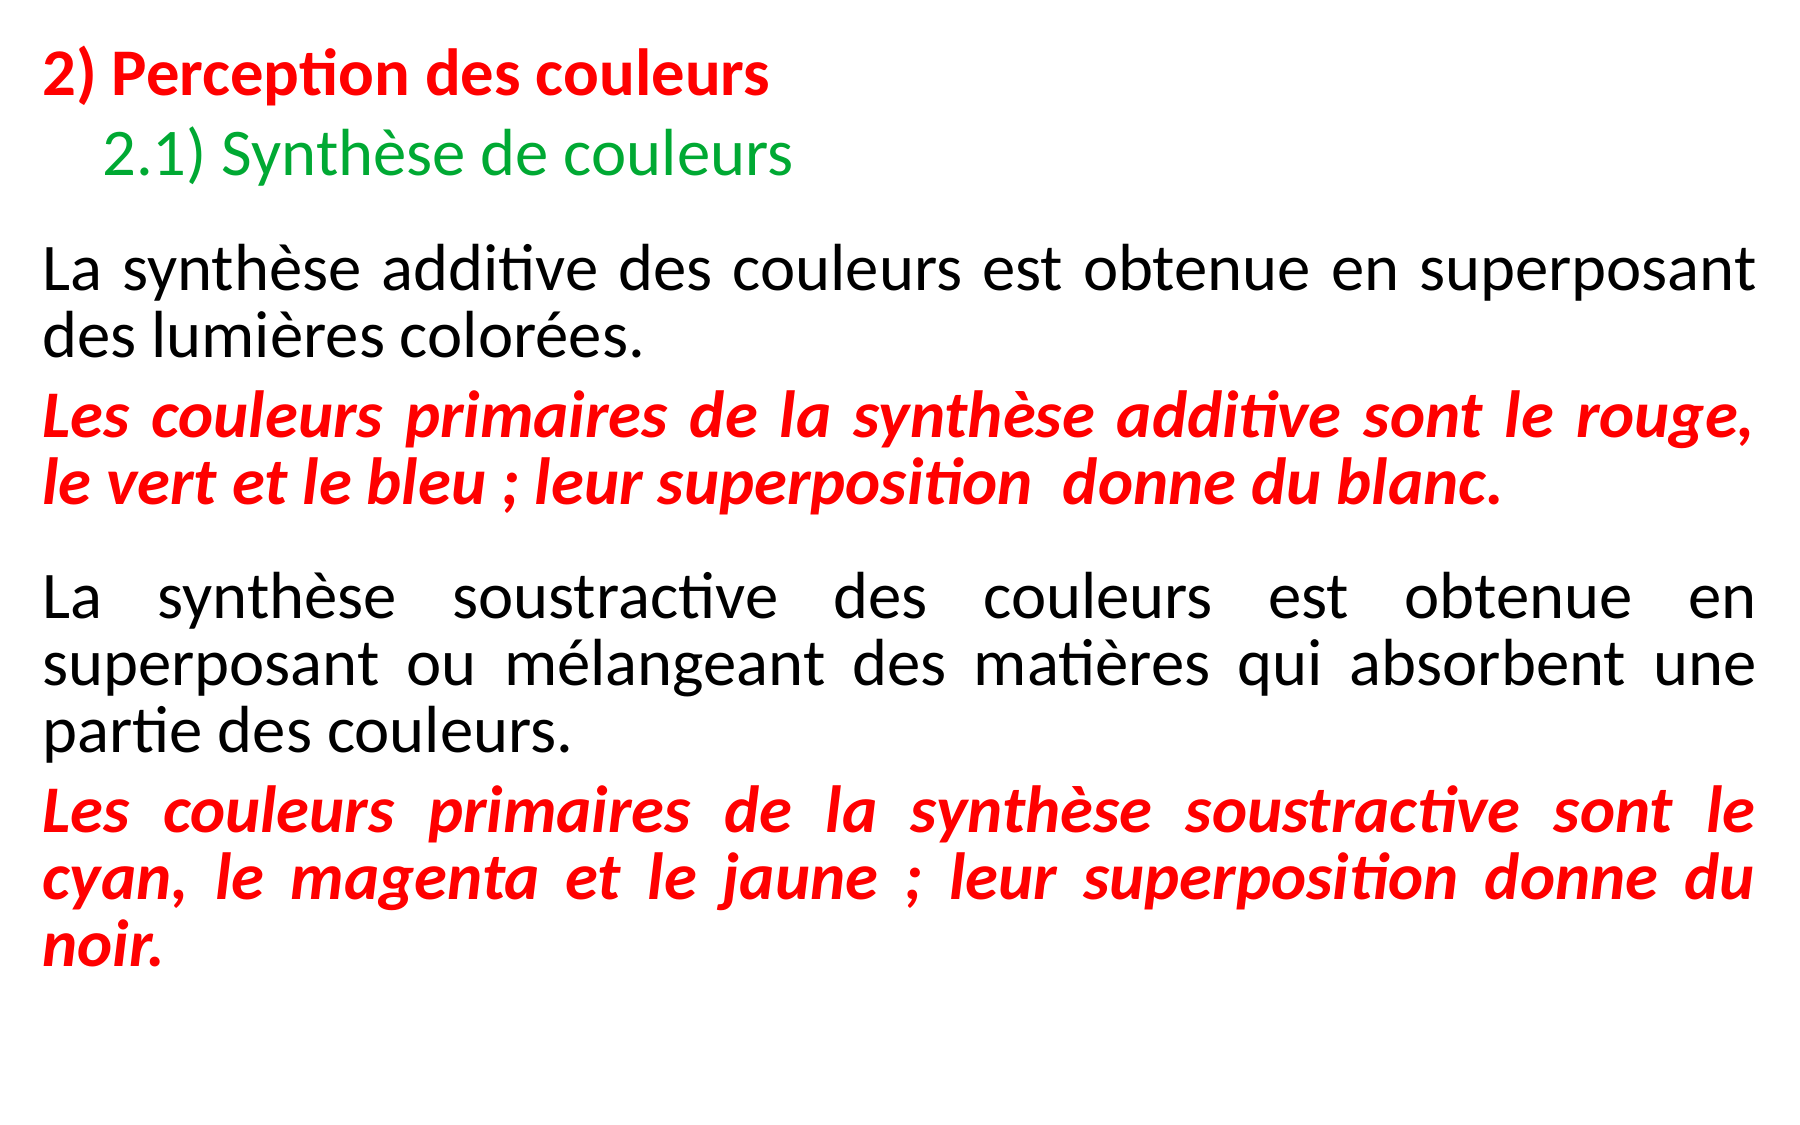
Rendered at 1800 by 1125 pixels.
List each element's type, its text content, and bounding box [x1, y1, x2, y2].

subtitle 2) Perception des couleurs 2.1) Synthèse de couleurs La synthèse additive des couleurs est obtenue en superposant des lumières colorées. Les couleurs primaires de la synthèse additive sont le rouge, le vert et le bleu ; leur superposition donne du blanc. La synthèse soustractive des couleurs est obtenue en superposant ou mélangeant des matières qui absorbent une partie des couleurs. Les couleurs primaires de la synthèse soustractive sont le cyan, le magenta et le jaune ; leur superposition donne du noir. [42, 45, 1758, 1057]
